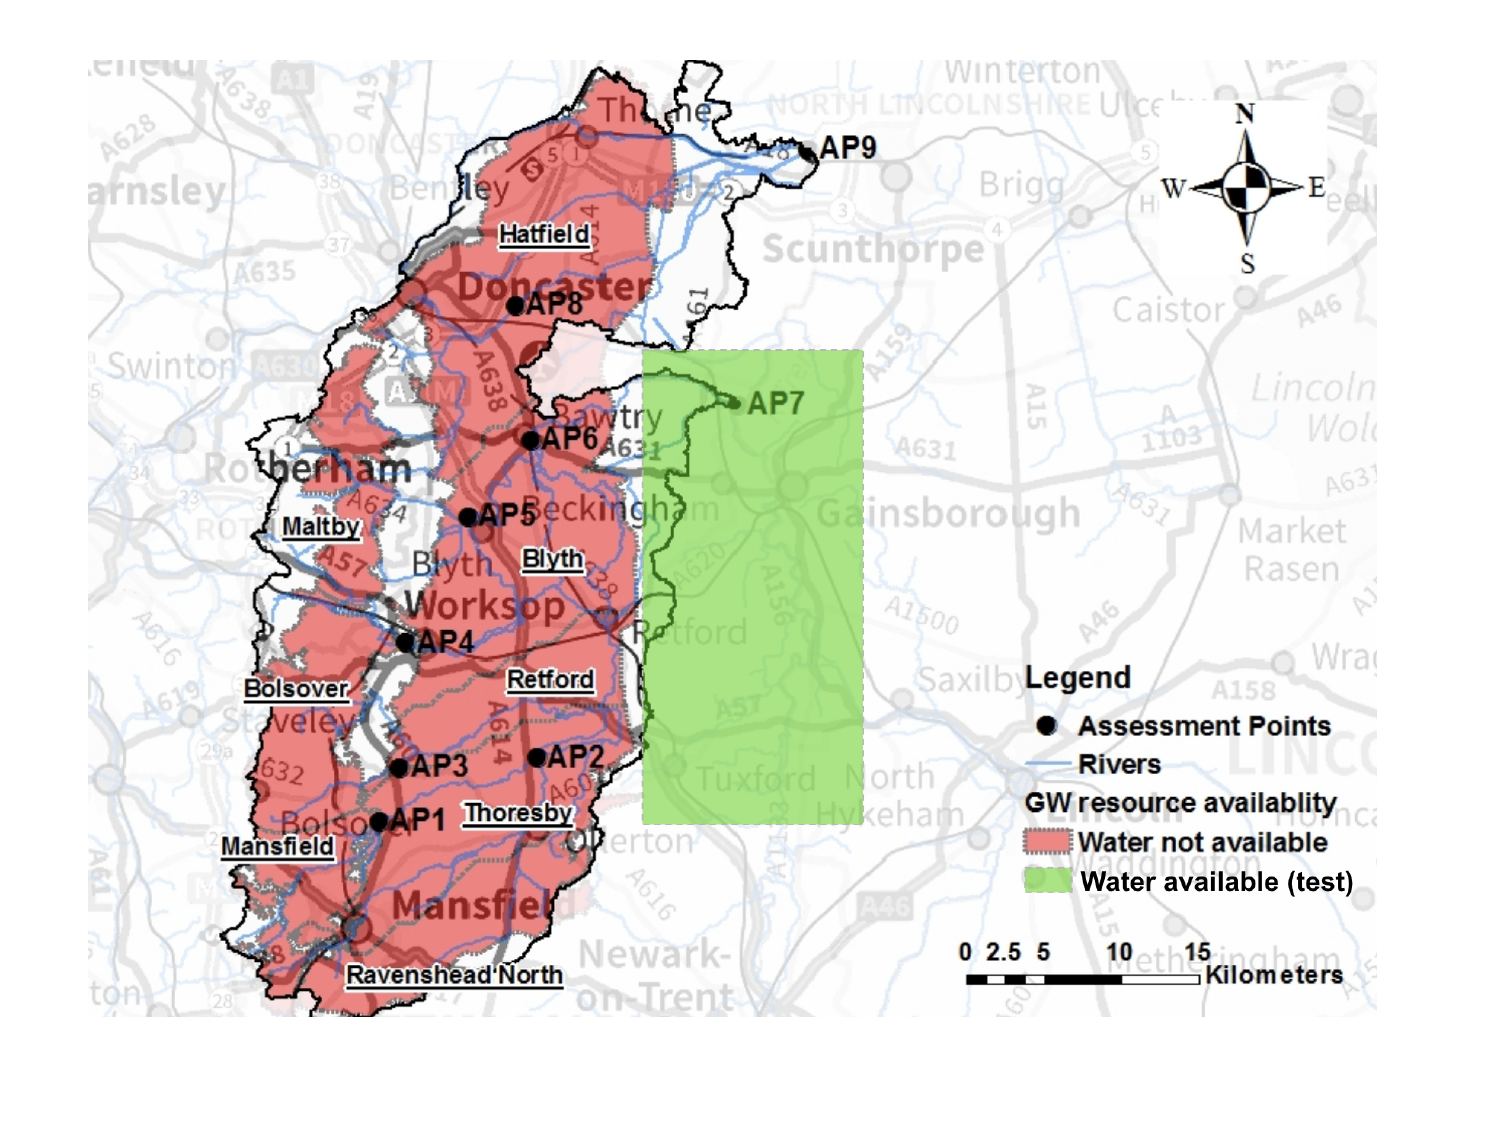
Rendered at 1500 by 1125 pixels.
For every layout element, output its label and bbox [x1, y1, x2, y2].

picture [88, 60, 1377, 1017]
